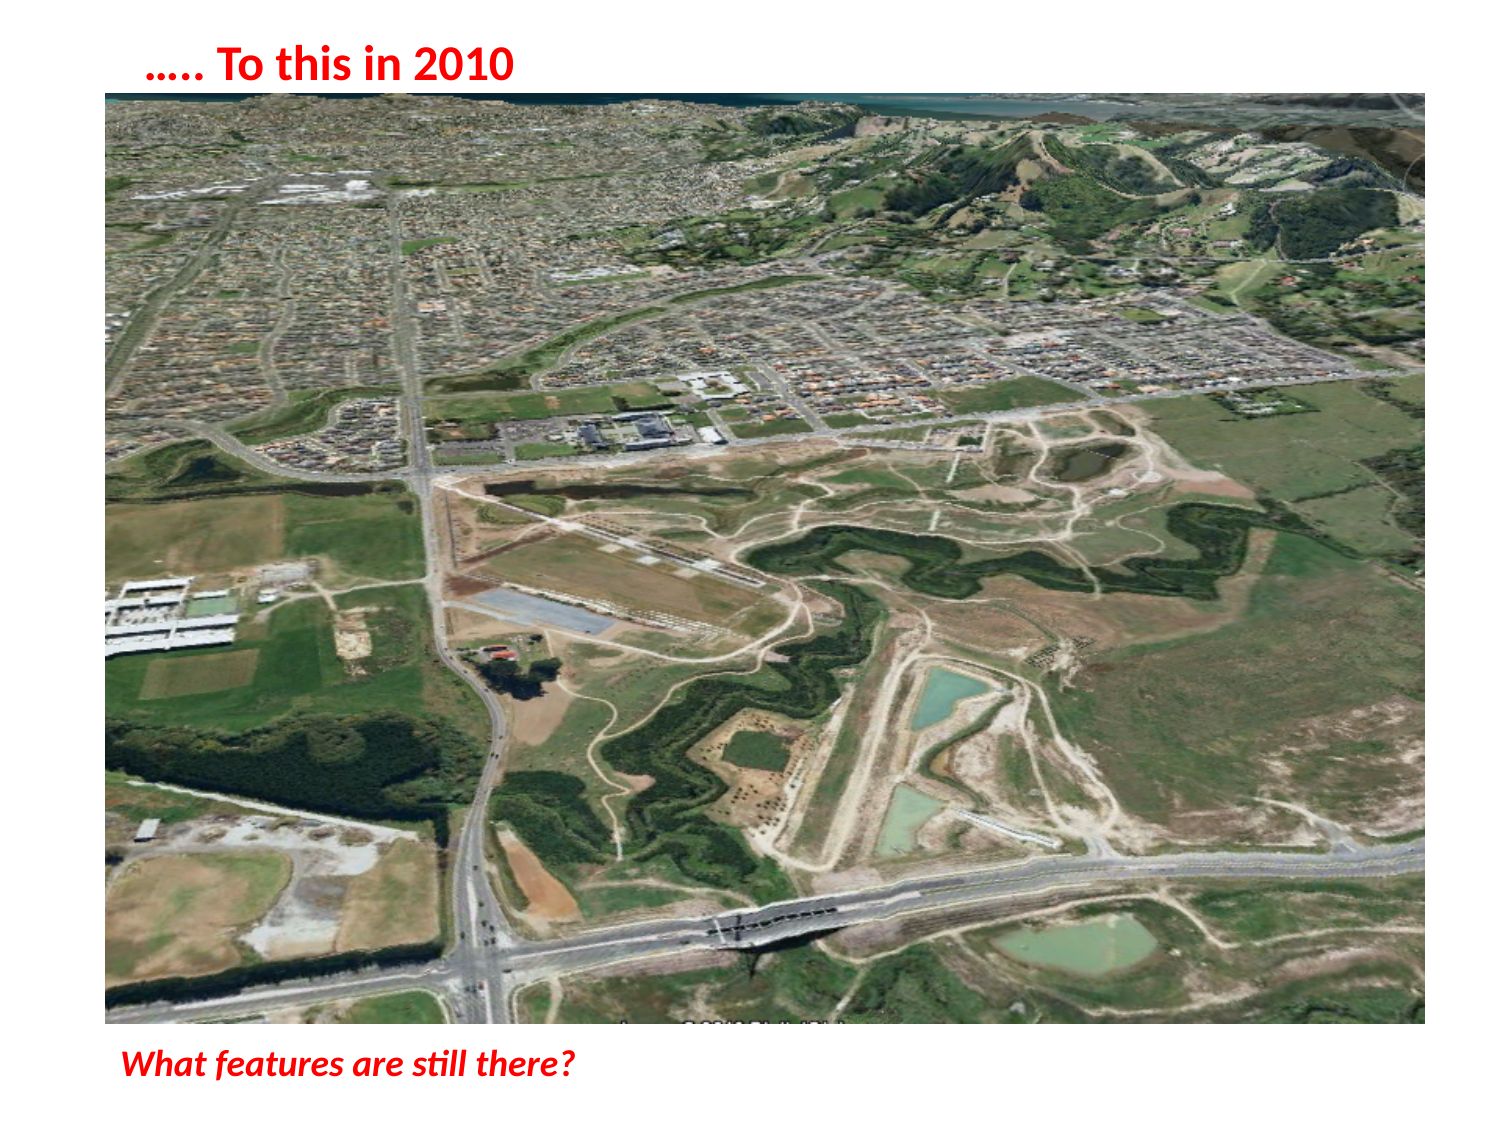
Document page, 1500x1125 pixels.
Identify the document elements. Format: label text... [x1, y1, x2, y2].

picture [105, 93, 1425, 1024]
text_box What features are still there? [105, 1031, 1196, 1092]
text_box ….. To this in 2010 [128, 23, 891, 99]
